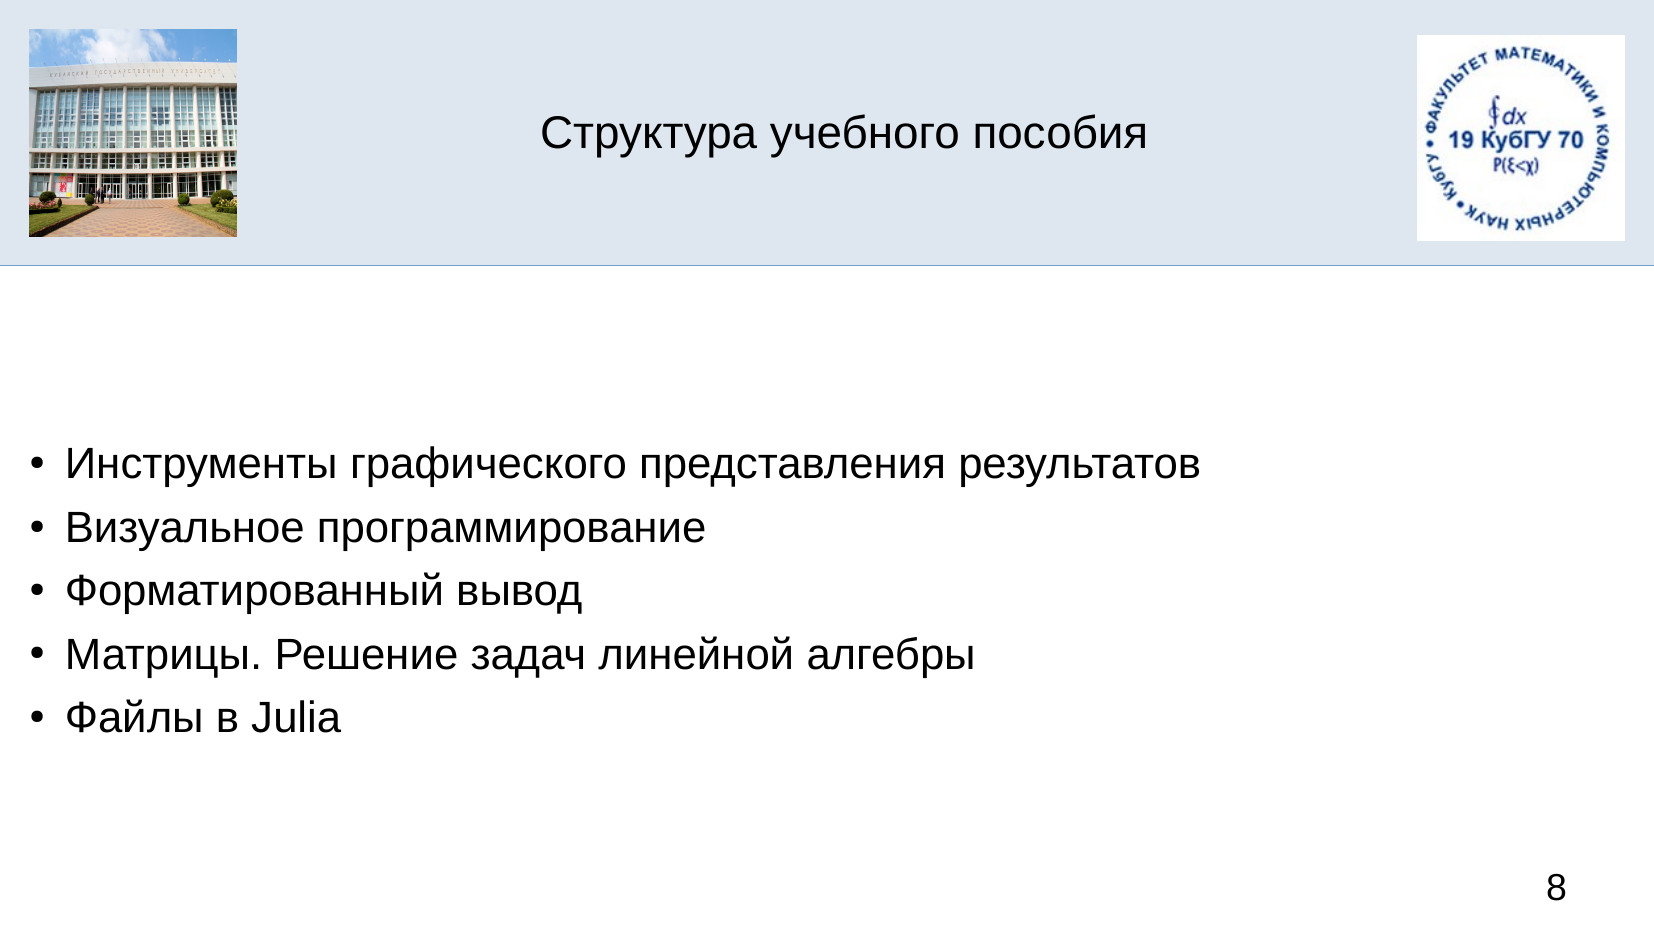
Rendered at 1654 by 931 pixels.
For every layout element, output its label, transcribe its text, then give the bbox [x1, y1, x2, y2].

picture [1417, 35, 1625, 241]
title Структура учебного пособия [265, 4, 1388, 262]
picture [29, 29, 237, 238]
text_box [0, 0, 1654, 265]
text_box <номер> [1531, 859, 1654, 930]
subtitle Инструменты графического представления результатов Визуальное программирование Форматированный вывод Матрицы. Решение задач линейной алгебры Файлы в Julia [29, 266, 1625, 917]
